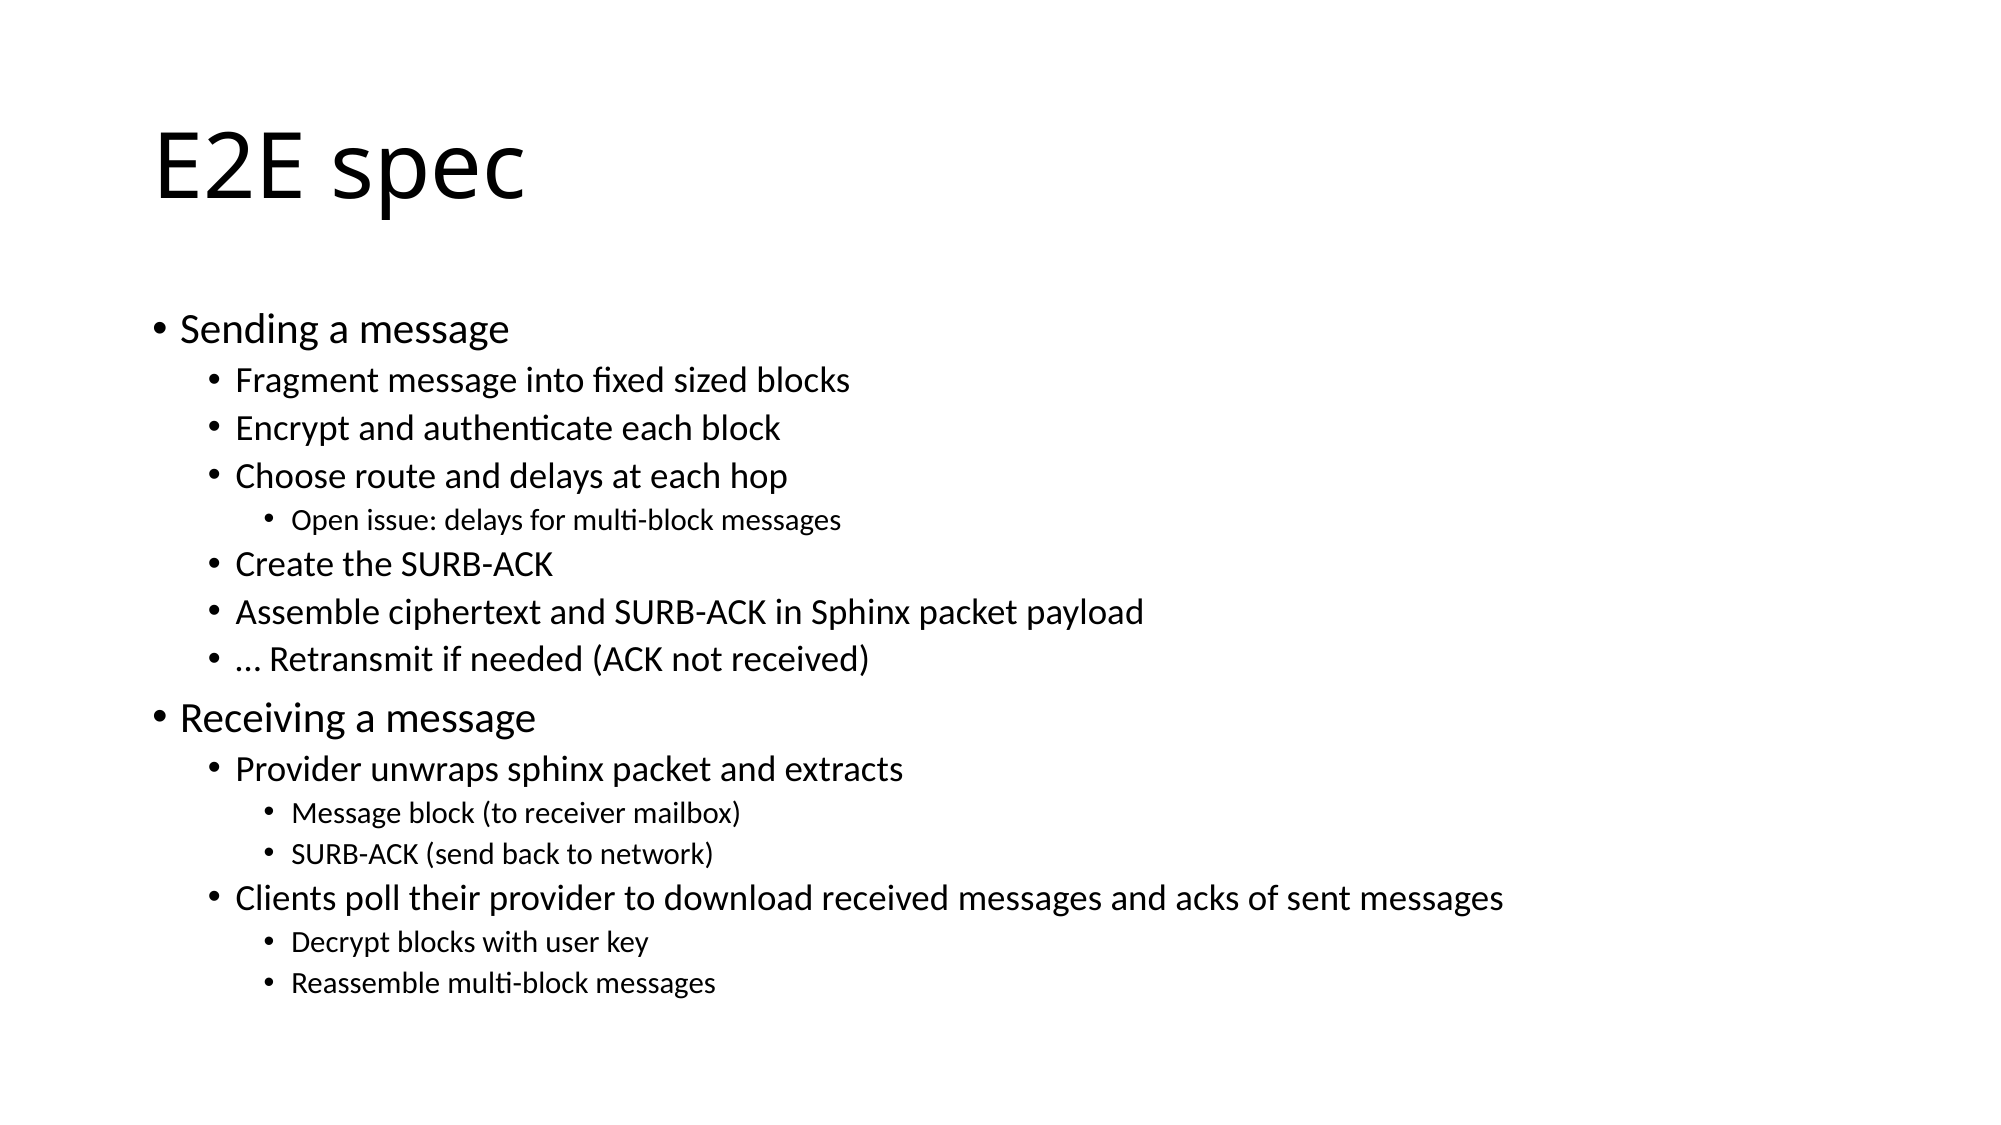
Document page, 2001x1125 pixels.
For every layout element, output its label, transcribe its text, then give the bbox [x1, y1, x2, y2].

title E2E spec [137, 59, 1863, 278]
list Sending a message Fragment message into fixed sized blocks Encrypt and authenticate each block Choose route and delays at each hop Open issue: delays for multi-block messages Create the SURB-ACK Assemble ciphertext and SURB-ACK in Sphinx packet payload … Retransmit if needed (ACK not received) Receiving a message Provider unwraps sphinx packet and extracts Message block (to receiver mailbox) SURB-ACK (send back to network) Clients poll their provider to download received messages and acks of sent messages Decrypt blocks with user key Reassemble multi-block messages [137, 299, 1863, 1014]
